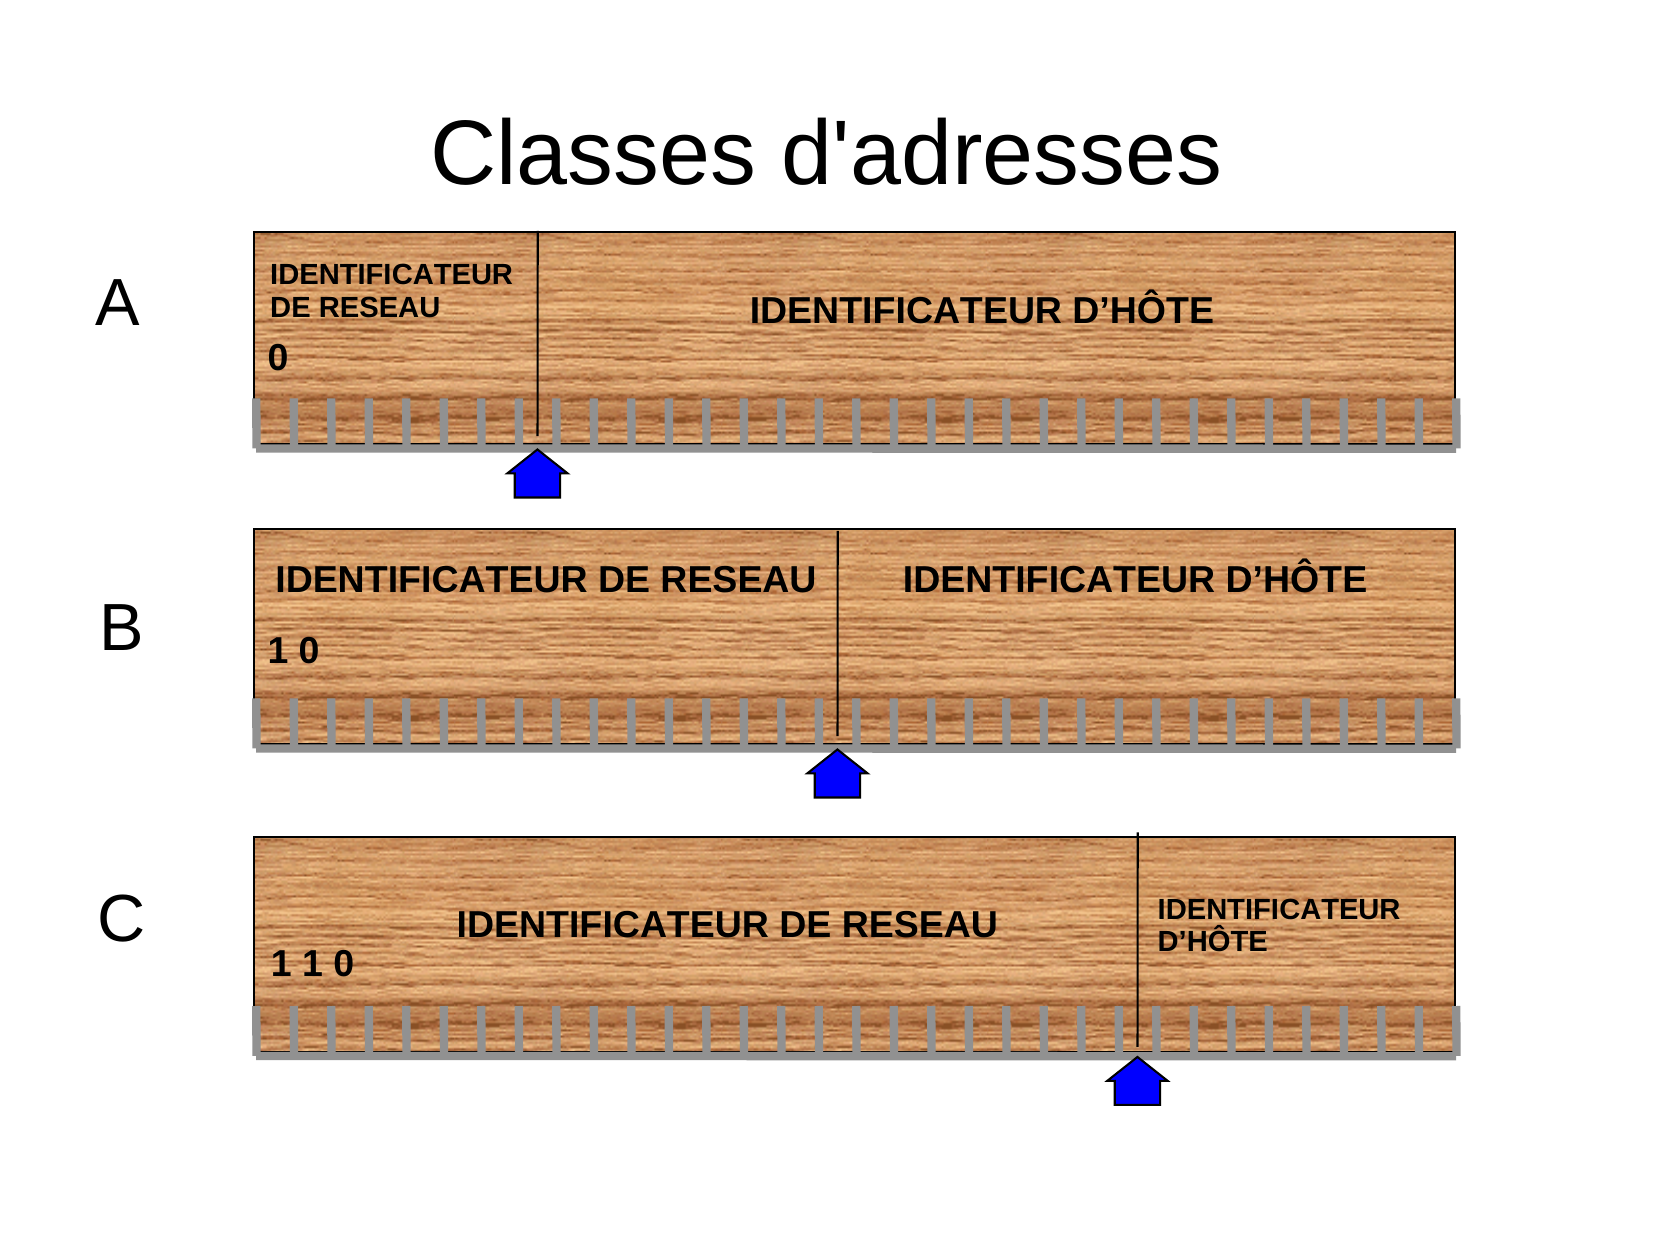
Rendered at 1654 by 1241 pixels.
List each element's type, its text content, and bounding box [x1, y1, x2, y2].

text_box [507, 449, 568, 498]
text_box 1 1 0 [255, 934, 370, 992]
title Classes d'adresses [82, 49, 1571, 257]
text_box IDENTIFICATEUR DE RESEAU [441, 895, 1014, 953]
text_box C [82, 873, 162, 964]
text_box IDENTIFICATEUR DE RESEAU [260, 550, 833, 608]
text_box IDENTIFICATEUR DE RESEAU [255, 250, 563, 332]
text_box IDENTIFICATEUR D’HÔTE [734, 282, 1230, 340]
text_box A [80, 257, 156, 348]
text_box [254, 232, 1456, 444]
text_box IDENTIFICATEUR D’HÔTE [1142, 885, 1450, 966]
text_box [254, 232, 536, 328]
text_box 0 [252, 328, 304, 386]
text_box [254, 836, 1456, 1052]
text_box 1 0 [252, 622, 335, 680]
text_box [1107, 1056, 1168, 1105]
text_box IDENTIFICATEUR D’HÔTE [887, 550, 1383, 608]
text_box [807, 749, 868, 798]
text_box B [84, 582, 160, 673]
text_box [254, 529, 1456, 744]
